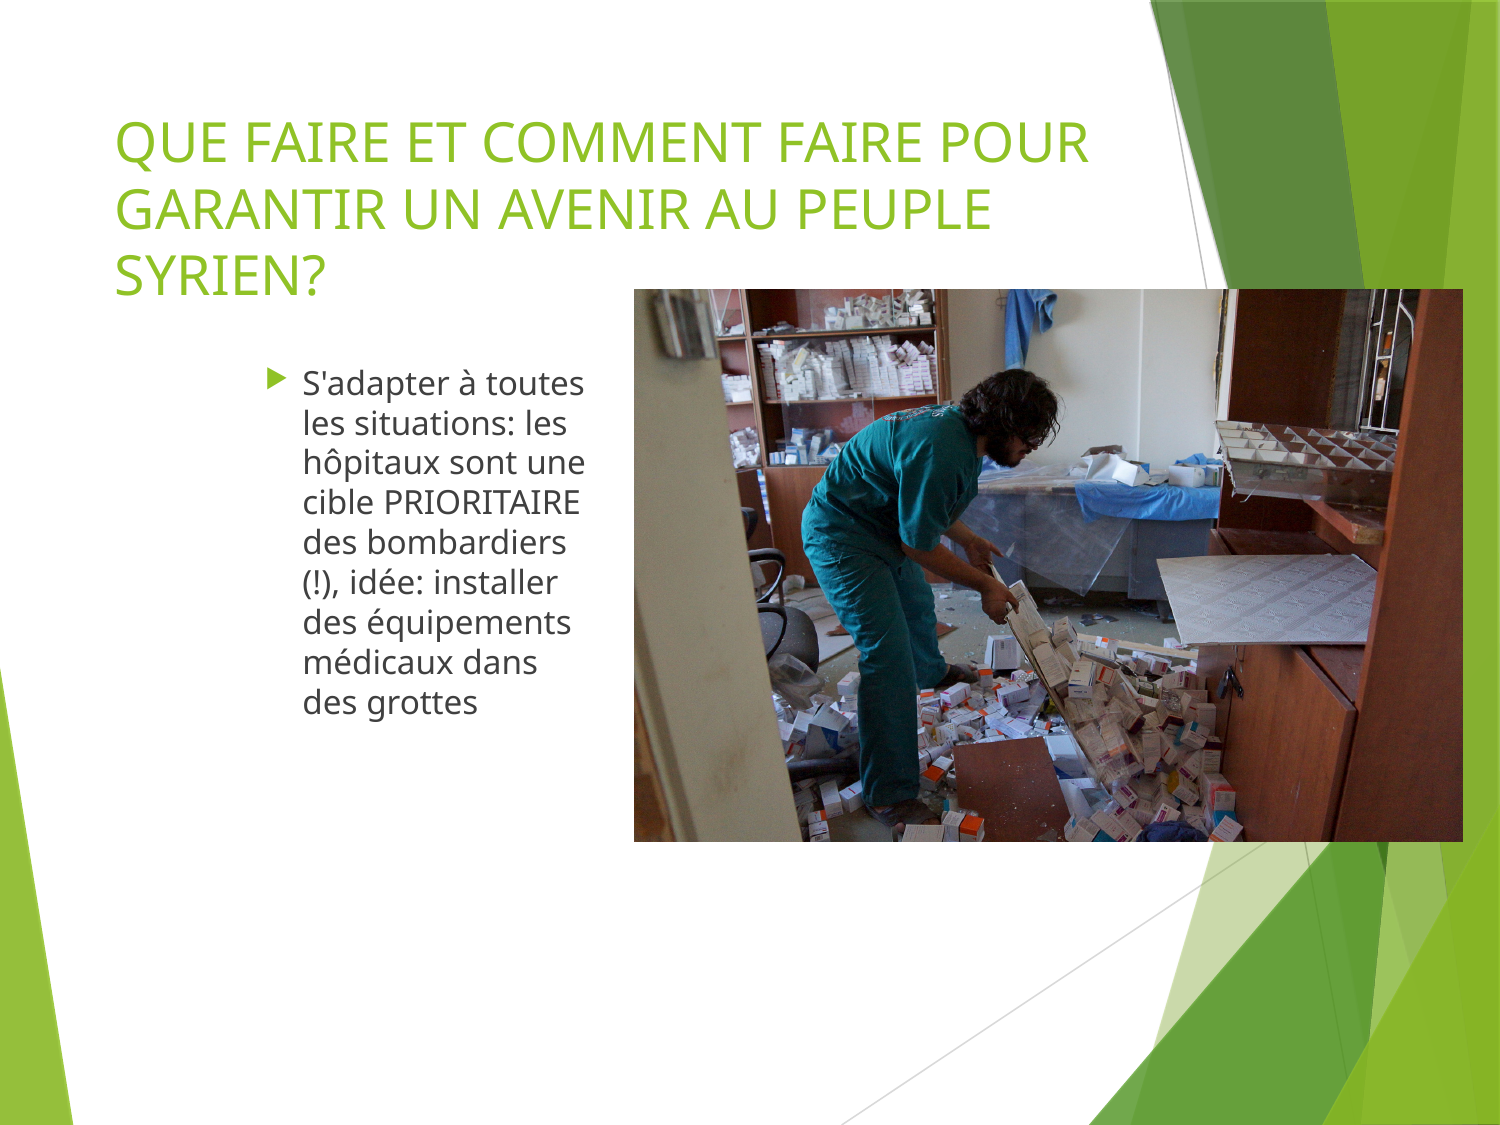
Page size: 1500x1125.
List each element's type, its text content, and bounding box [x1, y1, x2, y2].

title QUE FAIRE ET COMMENT FAIRE POUR GARANTIR UN AVENIR AU PEUPLE SYRIEN? [99, 99, 1142, 317]
picture [634, 289, 1463, 842]
list S'adapter à toutes les situations: les hôpitaux sont une cible PRIORITAIRE des bombardiers (!), idée: installer des équipements médicaux dans des grottes [99, 354, 607, 992]
